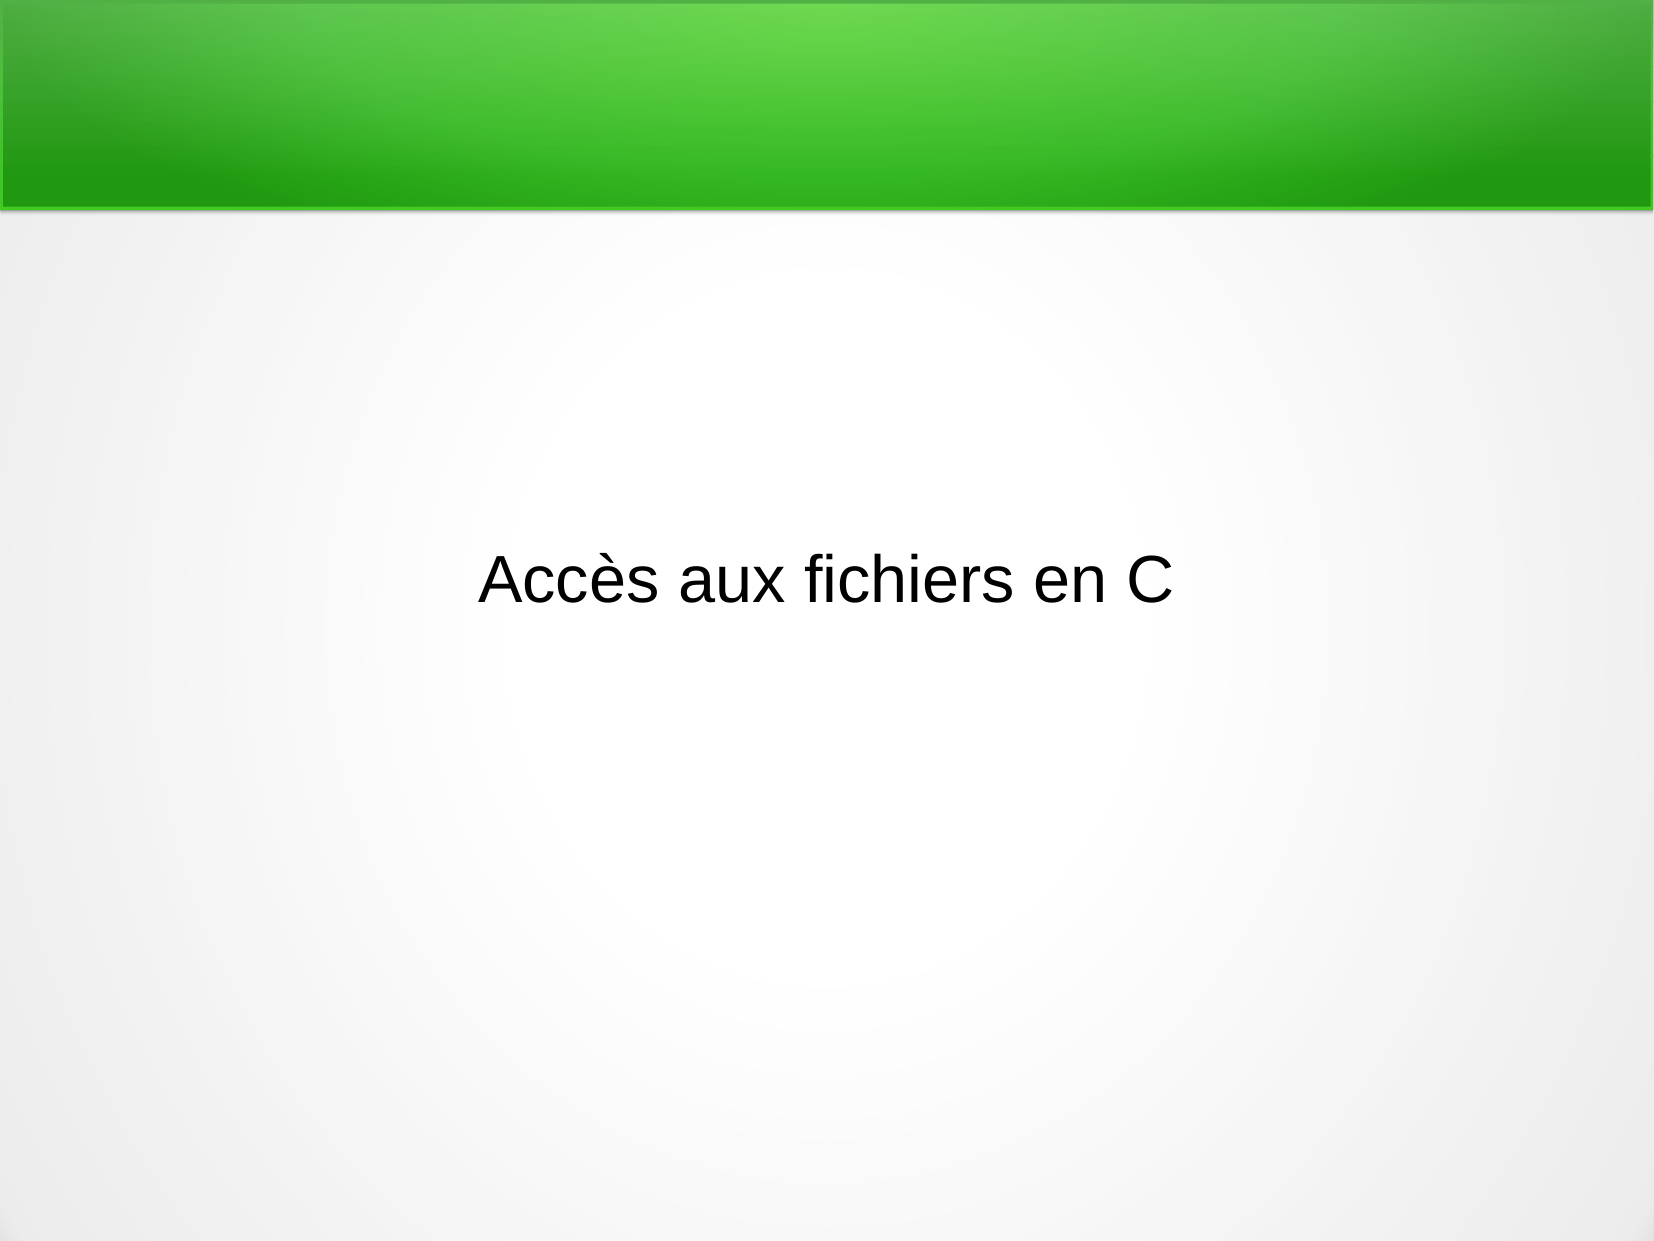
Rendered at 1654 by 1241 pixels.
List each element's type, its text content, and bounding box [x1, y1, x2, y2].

subtitle Accès aux fichiers en C [82, 56, 1571, 1102]
